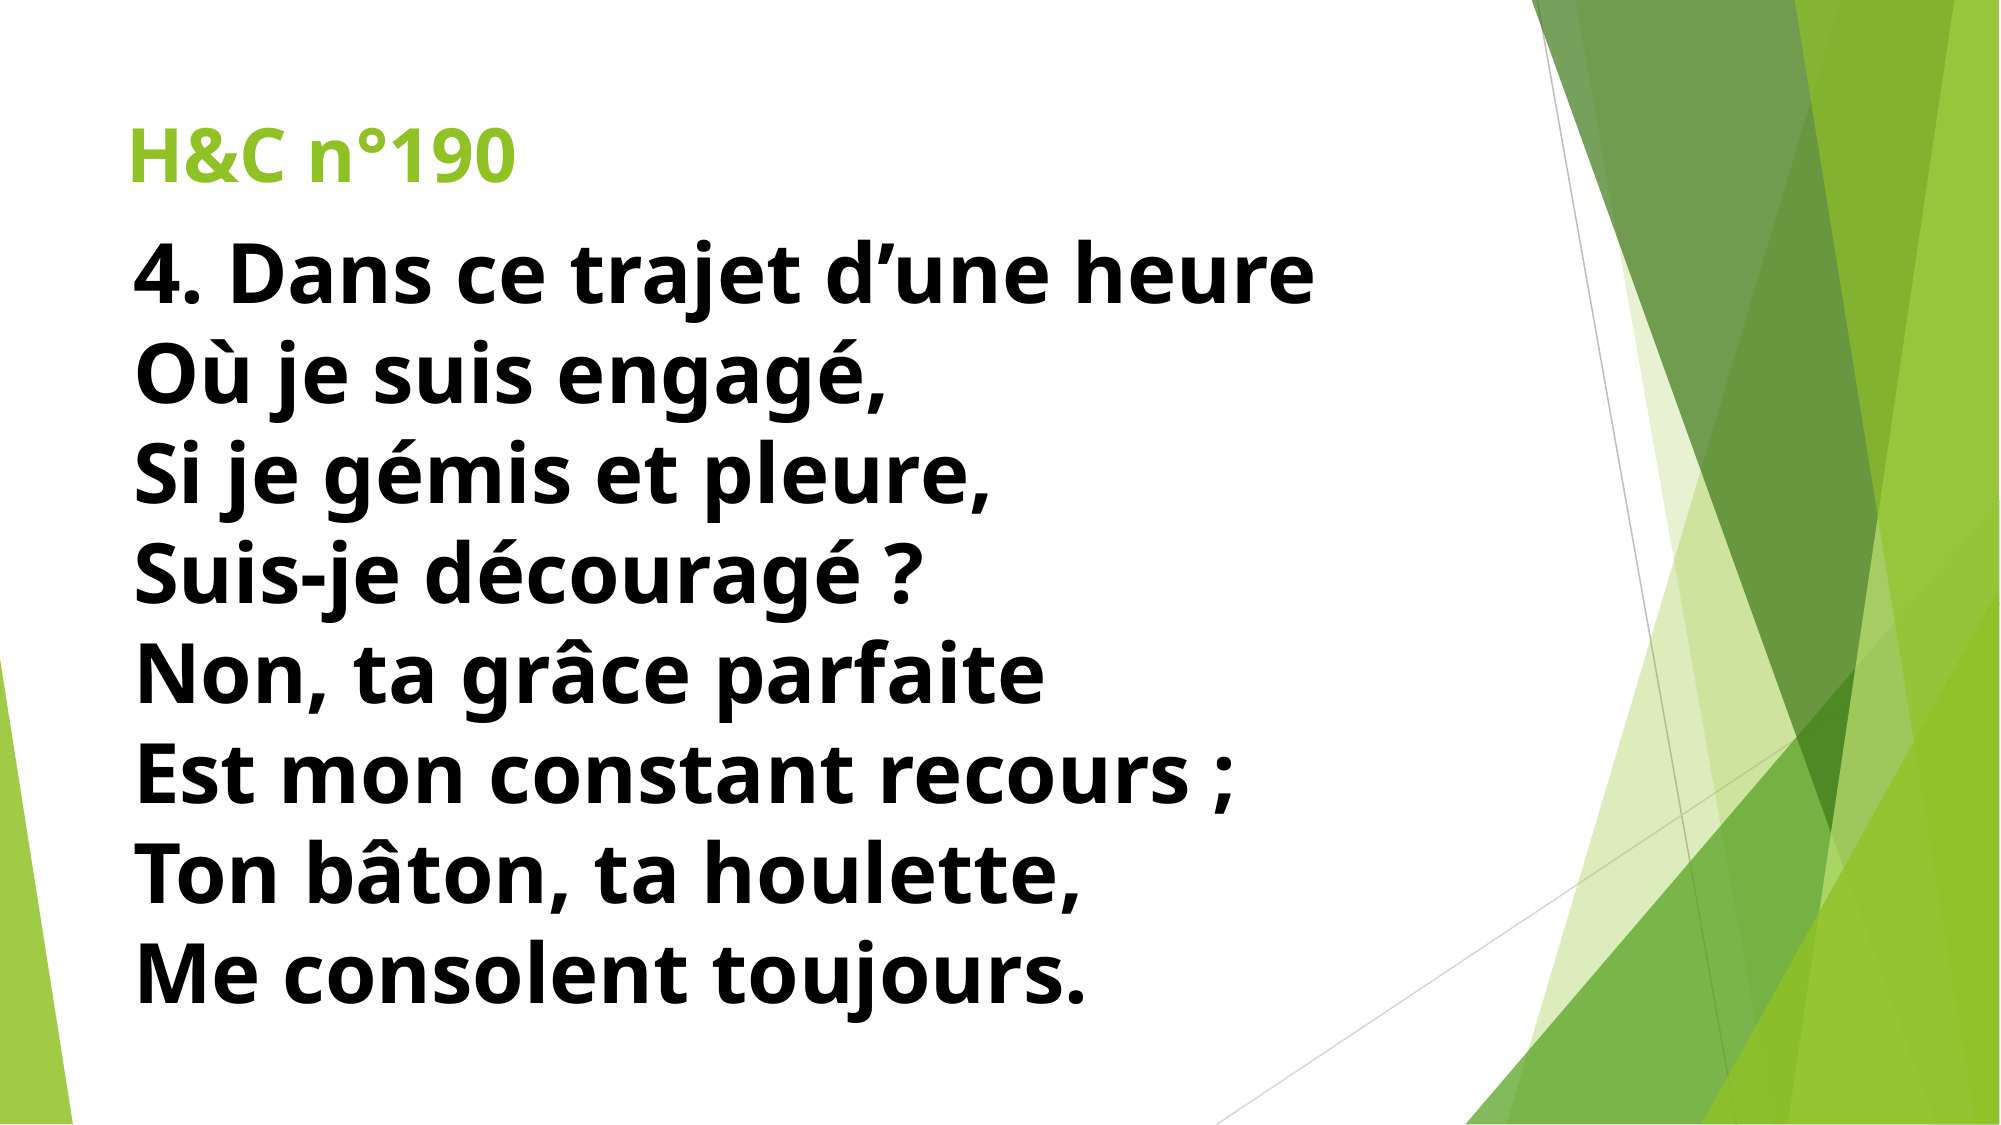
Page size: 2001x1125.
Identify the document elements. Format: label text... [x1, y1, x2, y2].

text_box 4. Dans ce trajet d’une heure Où je suis engagé, Si je gémis et pleure, Suis-je découragé ? Non, ta grâce parfaite Est mon constant recours ; Ton bâton, ta houlette, Me consolent toujours. [118, 212, 1961, 1074]
text_box H&C n°190 [111, 99, 1522, 213]
